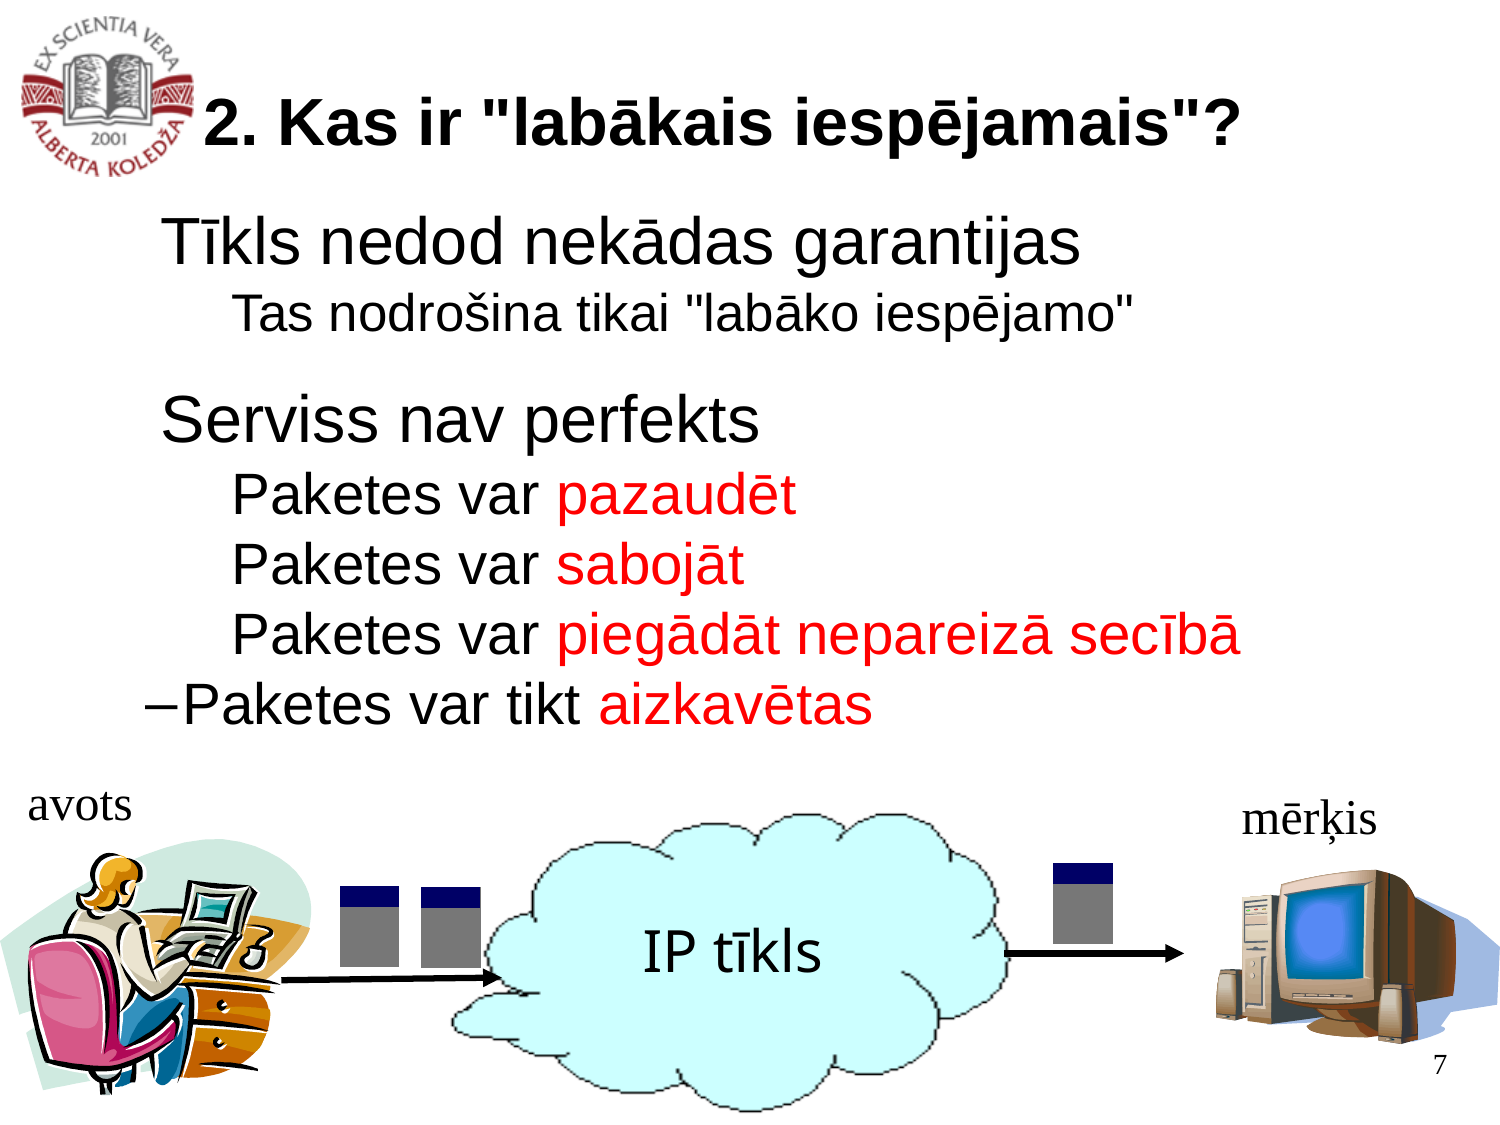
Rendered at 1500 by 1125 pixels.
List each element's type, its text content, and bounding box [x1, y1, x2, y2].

text_box [423, 890, 478, 966]
text_box [342, 889, 397, 965]
text_box [0, 834, 317, 1102]
picture [21, 16, 194, 177]
text_box <skaitlis> [1312, 1045, 1463, 1101]
text_box IP tīkls [627, 906, 838, 993]
text_box mērķis [1226, 776, 1394, 853]
text_box [1056, 866, 1110, 942]
text_box avots [12, 763, 149, 834]
text_box [1216, 869, 1500, 1045]
list Tīkls nedod nekādas garantijas Tas nodrošina tikai "labāko iespējamo" Serviss nav perfekts Paketes var pazaudēt Paketes var sabojāt Paketes var piegādāt nepareizā secībā Paketes var tikt aizkavētas [74, 199, 1463, 825]
title 2. Kas ir "labākais iespējamais"? [50, 62, 1374, 175]
chart [446, 793, 1039, 1125]
